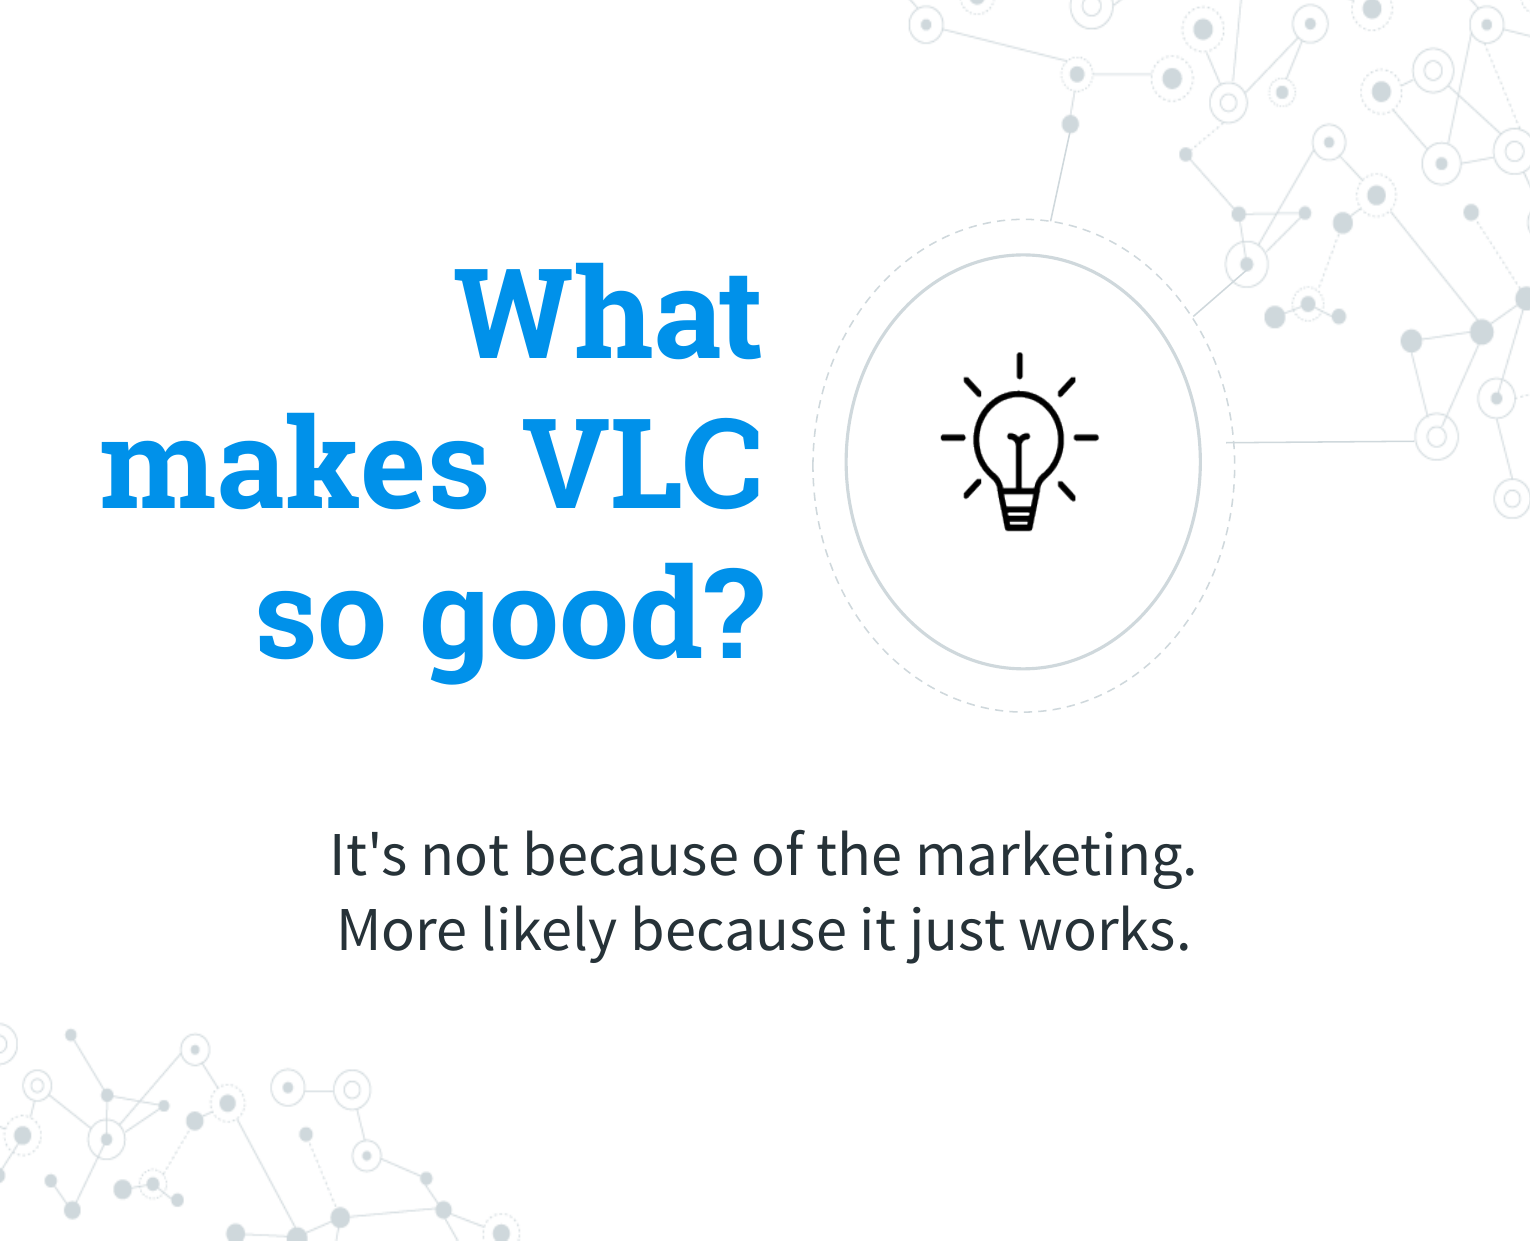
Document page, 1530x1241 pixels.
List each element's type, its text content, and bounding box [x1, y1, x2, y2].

picture [0, 0, 1530, 1241]
subtitle It's not because of the marketing. More likely because it just works. [191, 798, 1339, 988]
title What makes VLC so good? [48, 418, 779, 699]
